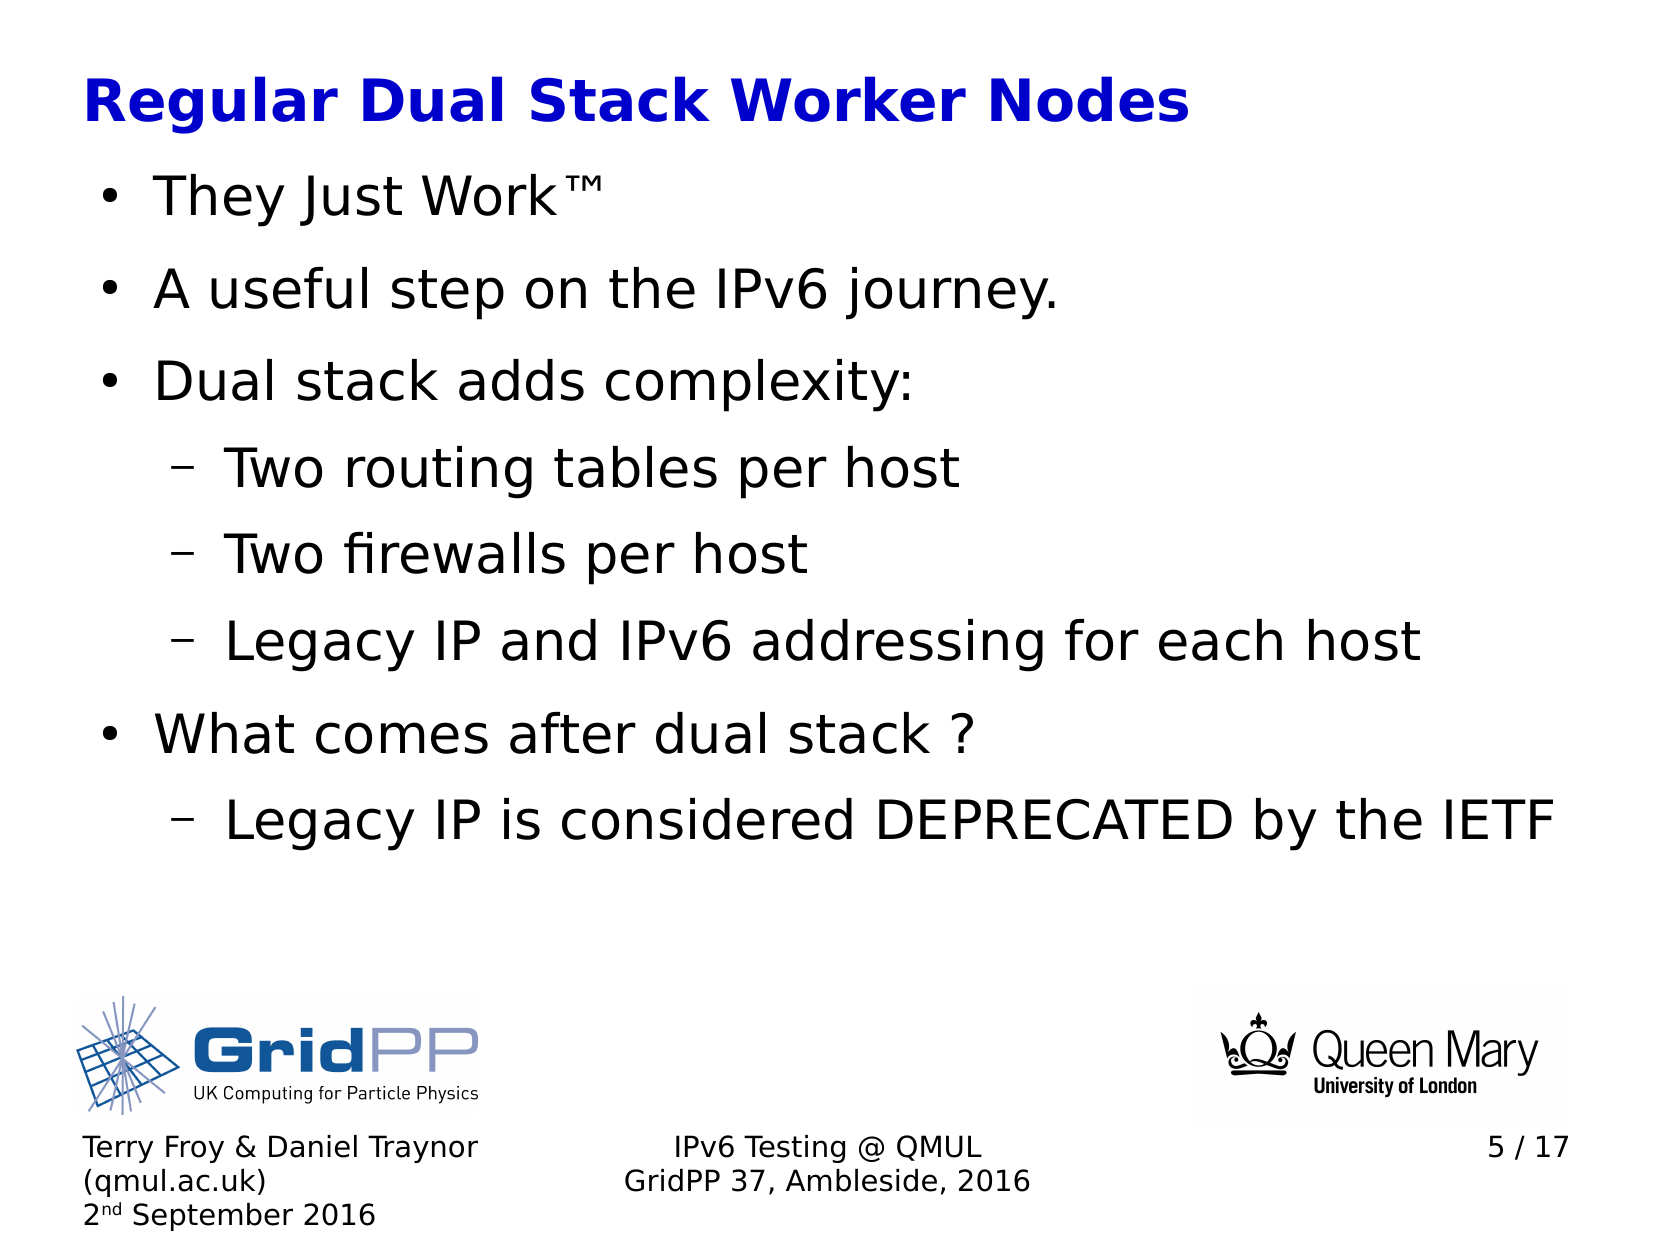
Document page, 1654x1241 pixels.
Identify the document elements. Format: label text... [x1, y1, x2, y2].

list They Just Work™ A useful step on the IPv6 journey. Dual stack adds complexity: Two routing tables per host Two firewalls per host Legacy IP and IPv6 addressing for each host What comes after dual stack ? Legacy IP is considered DEPRECATED by the IETF [82, 165, 1571, 957]
title Regular Dual Stack Worker Nodes [82, 49, 1571, 154]
